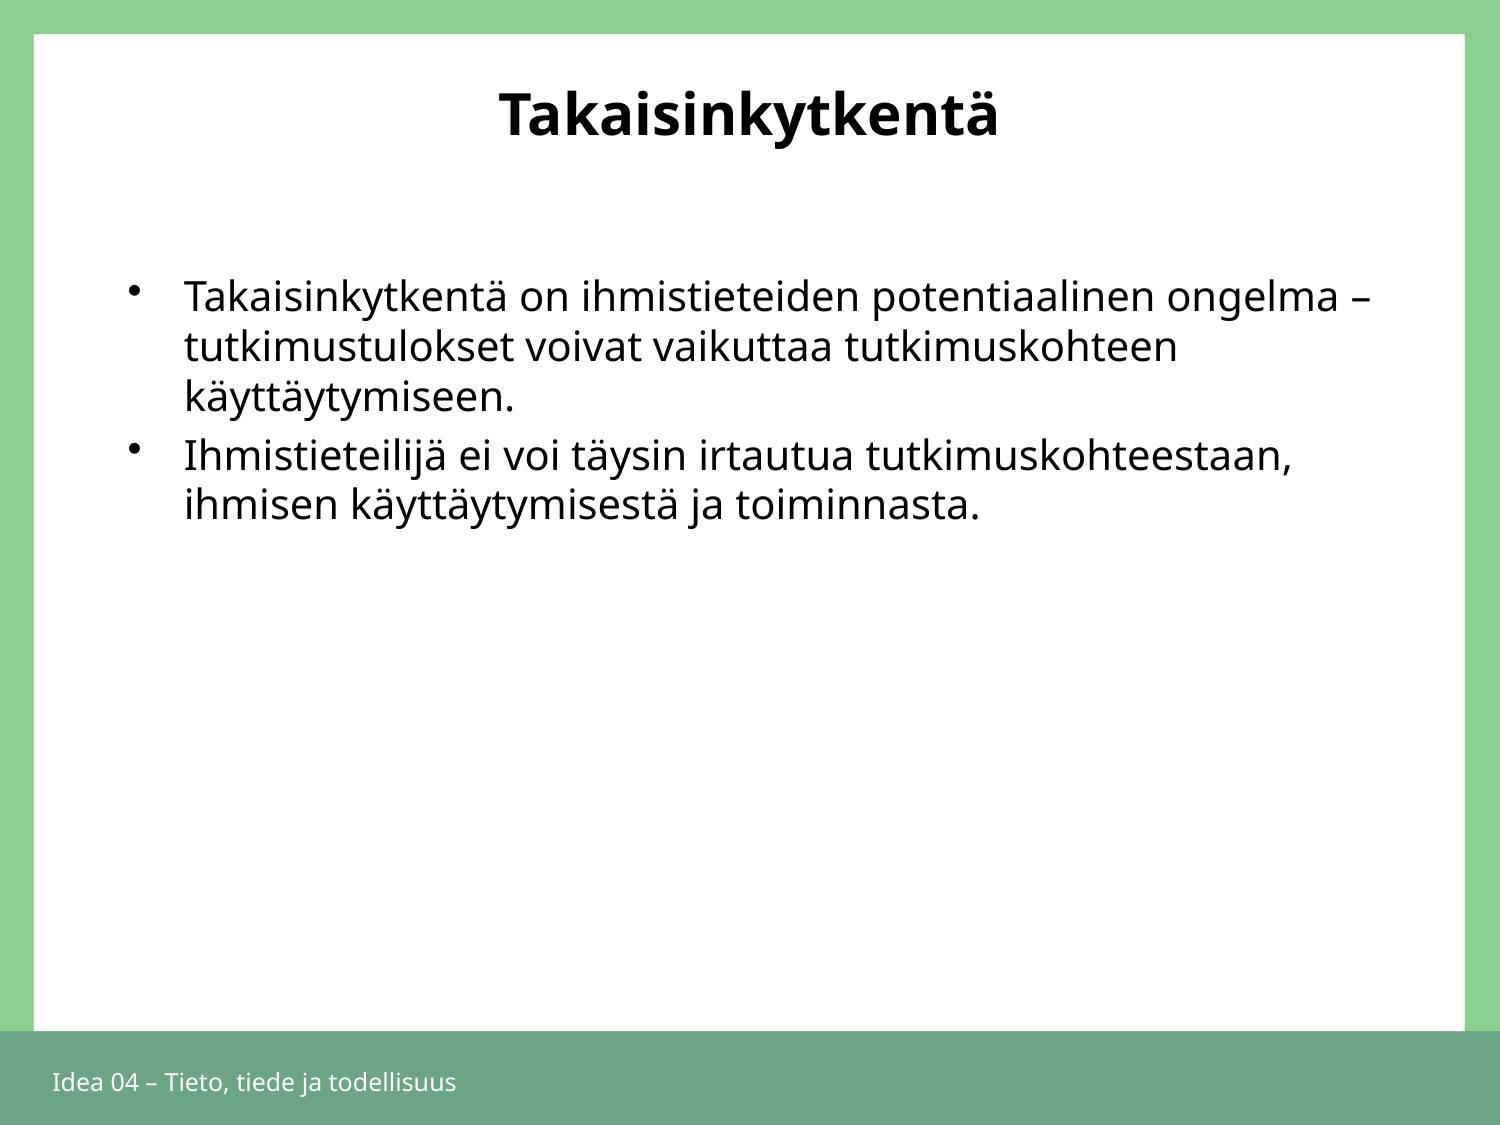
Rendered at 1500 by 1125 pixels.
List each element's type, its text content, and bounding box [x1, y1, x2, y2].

picture [0, 0, 1500, 1125]
list Takaisinkytkentä on ihmistieteiden potentiaalinen ongelma – tutkimustulokset voivat vaikuttaa tutkimuskohteen käyttäytymiseen. Ihmistieteilijä ei voi täysin irtautua tutkimuskohteestaan, ihmisen käyttäytymisestä ja toiminnasta. [112, 262, 1388, 1000]
title Takaisinkytkentä [112, 37, 1388, 188]
